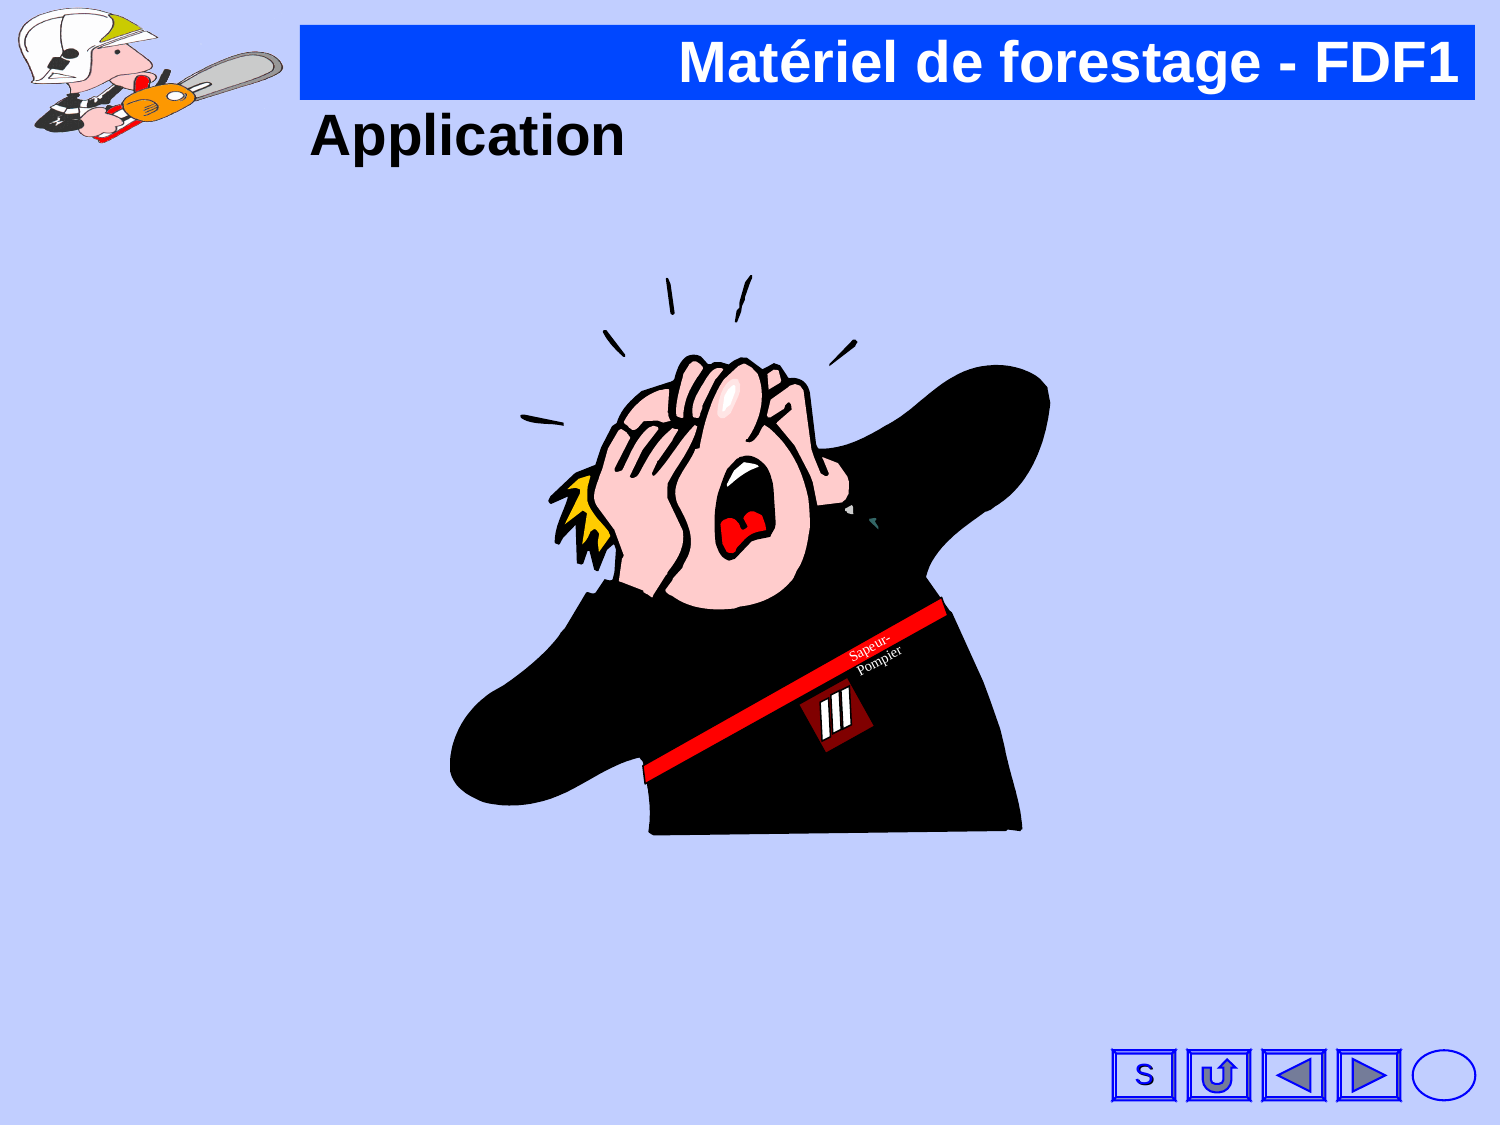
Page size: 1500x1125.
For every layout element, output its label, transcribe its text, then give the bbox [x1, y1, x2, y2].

text_box Sapeur-Pompier [829, 593, 961, 694]
text_box Matériel de forestage - FDF1 [299, 24, 1475, 100]
text_box S [1119, 1050, 1169, 1099]
picture [0, 0, 296, 148]
text_box Application [294, 94, 642, 175]
text_box [0, 0, 1500, 1125]
